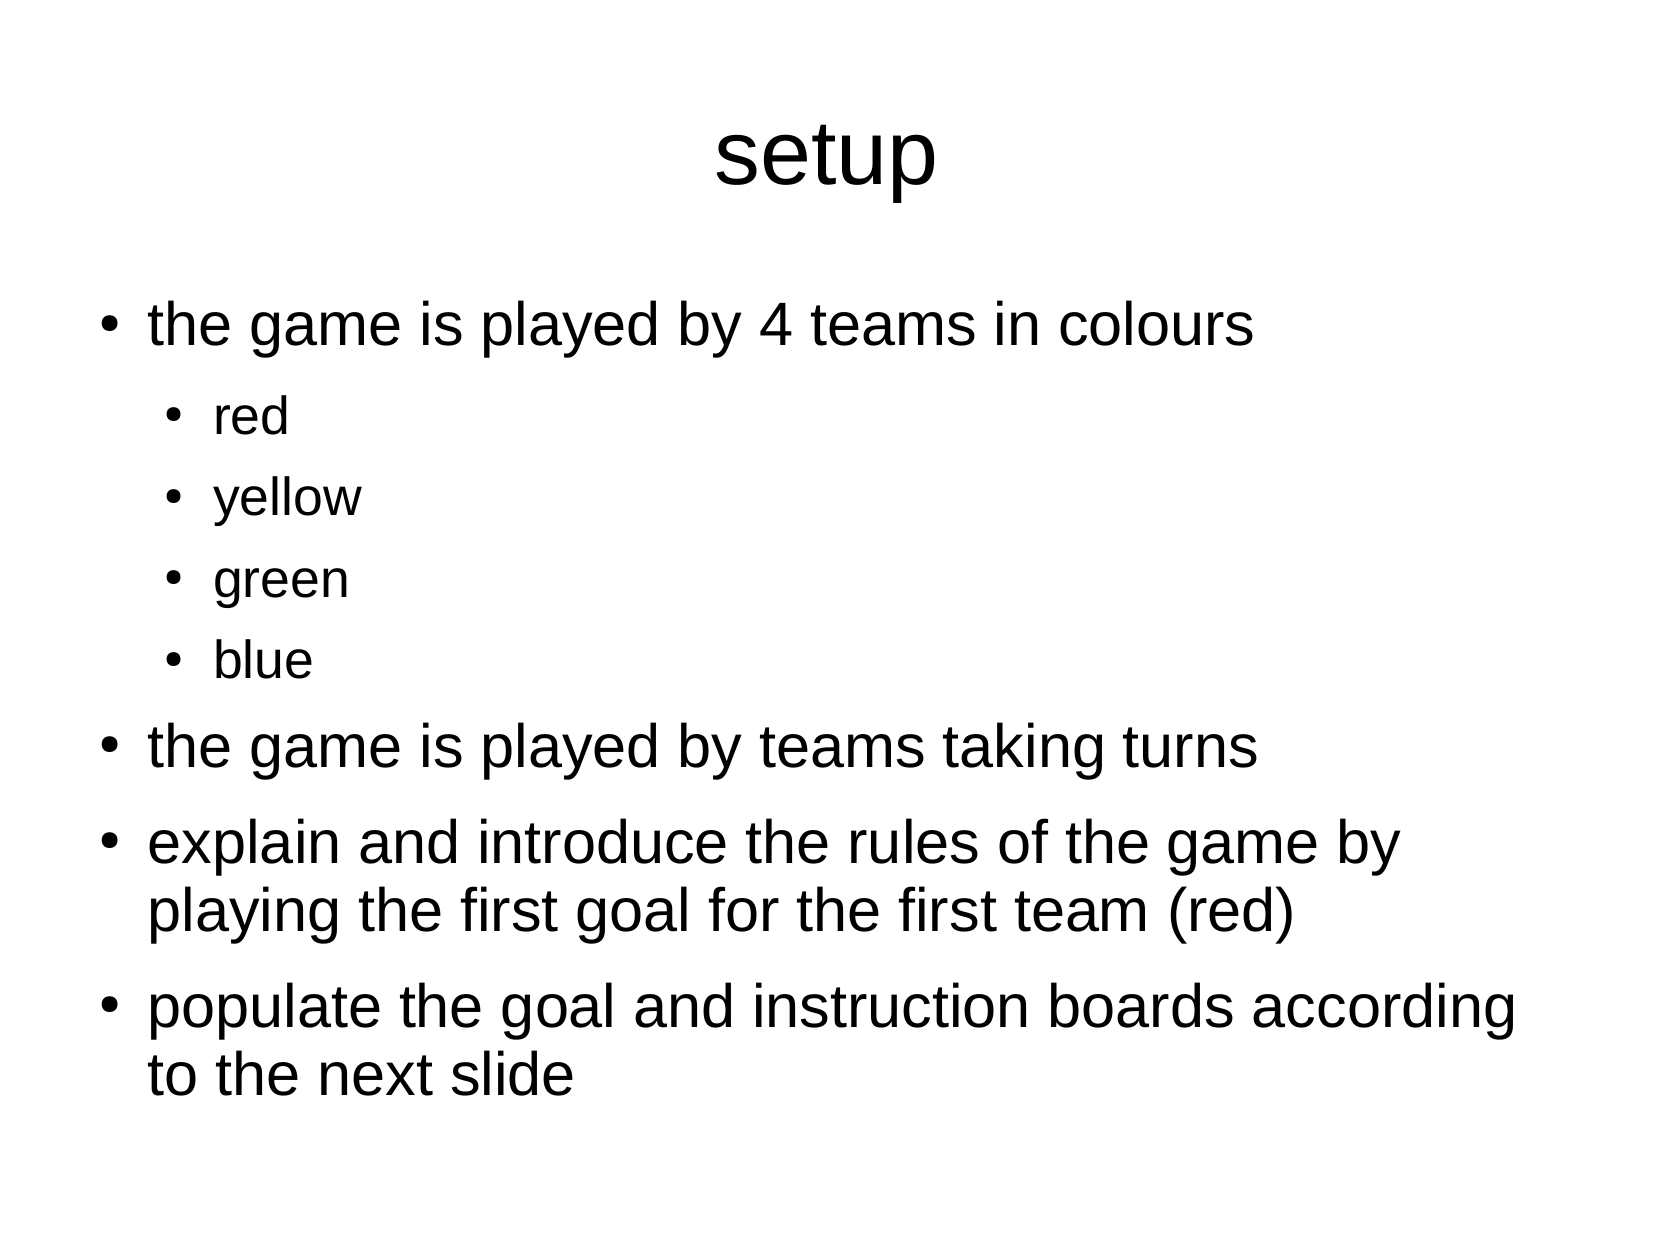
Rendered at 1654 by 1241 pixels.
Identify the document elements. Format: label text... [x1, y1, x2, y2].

title setup [82, 49, 1571, 257]
list the game is played by 4 teams in colours red yellow green blue the game is played by teams taking turns explain and introduce the rules of the game by playing the first goal for the first team (red) populate the goal and instruction boards according to the next slide [82, 290, 1571, 1109]
